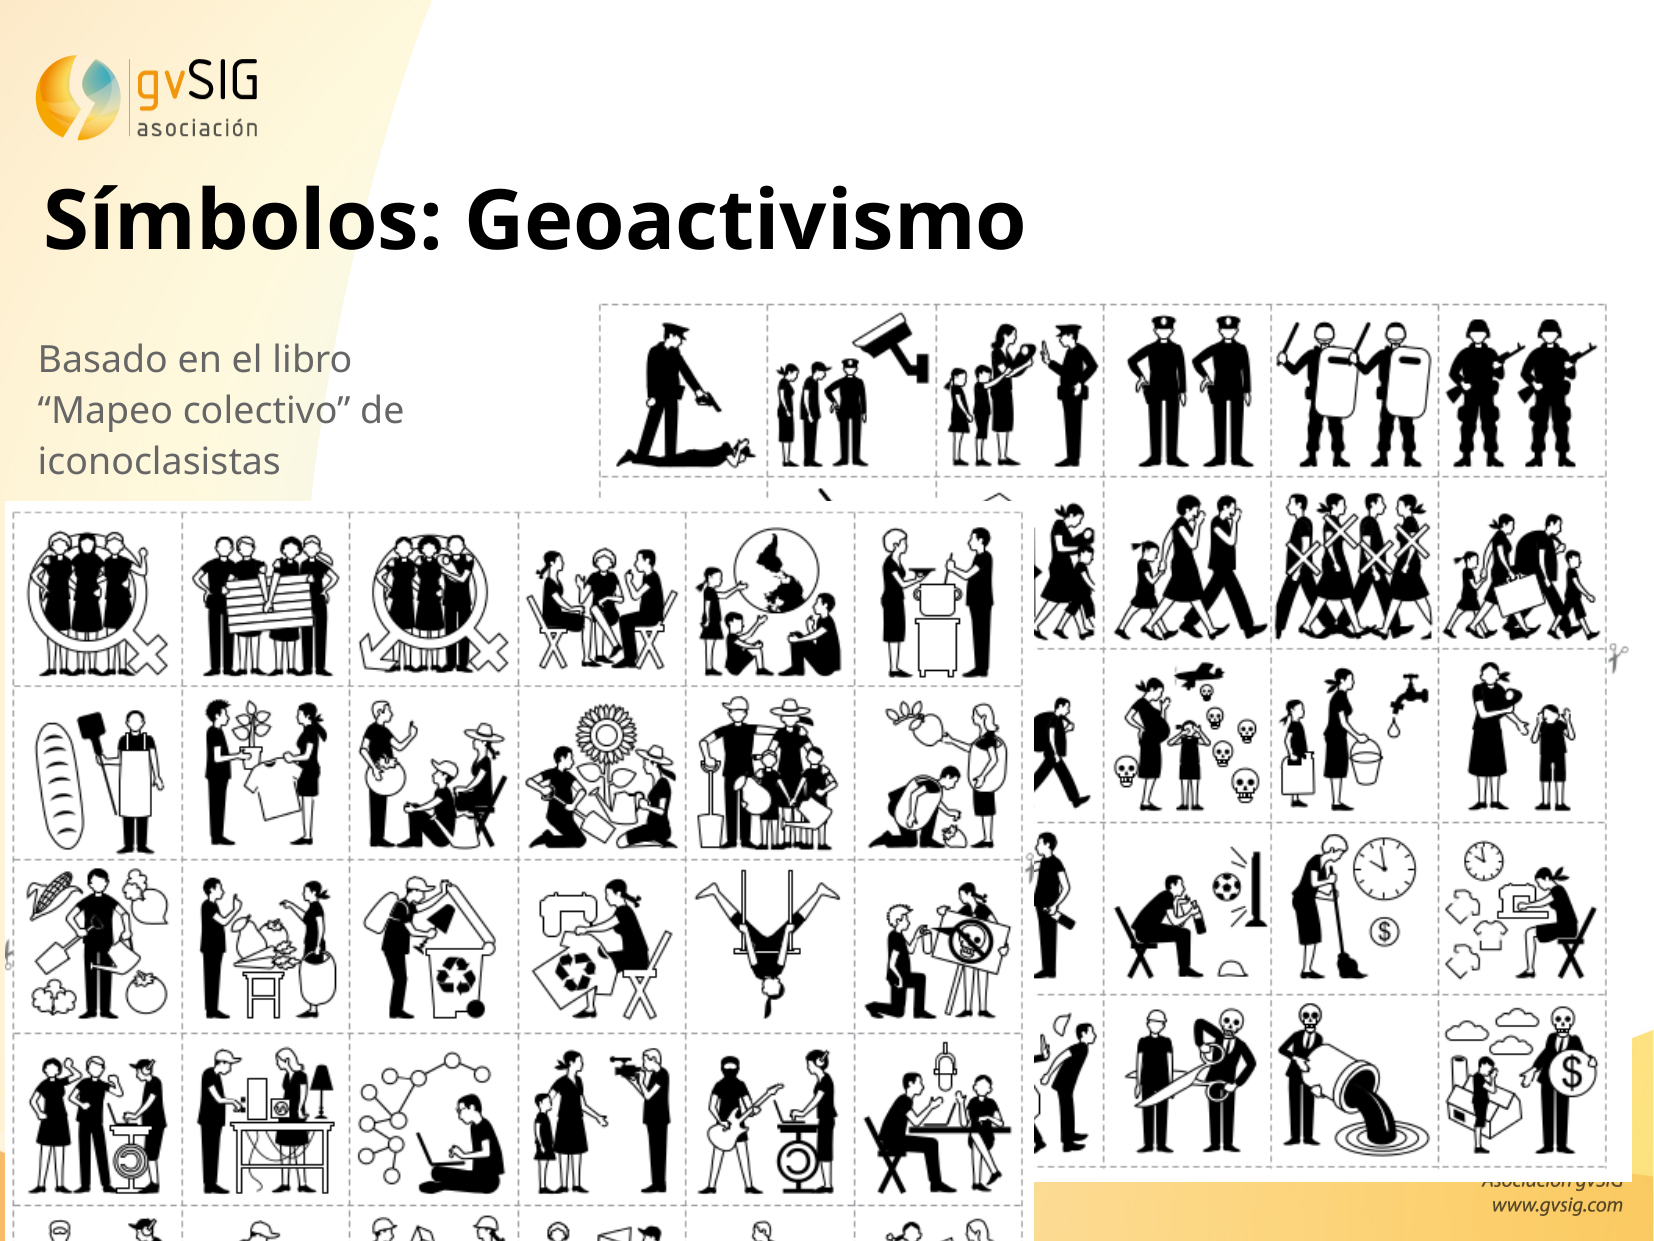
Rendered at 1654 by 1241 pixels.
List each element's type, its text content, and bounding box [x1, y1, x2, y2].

picture [0, 0, 1654, 1241]
text_box Basado en el libro “Mapeo colectivo” de iconoclasistas [22, 324, 473, 467]
title Símbolos: Geoactivismo [43, 170, 1531, 265]
